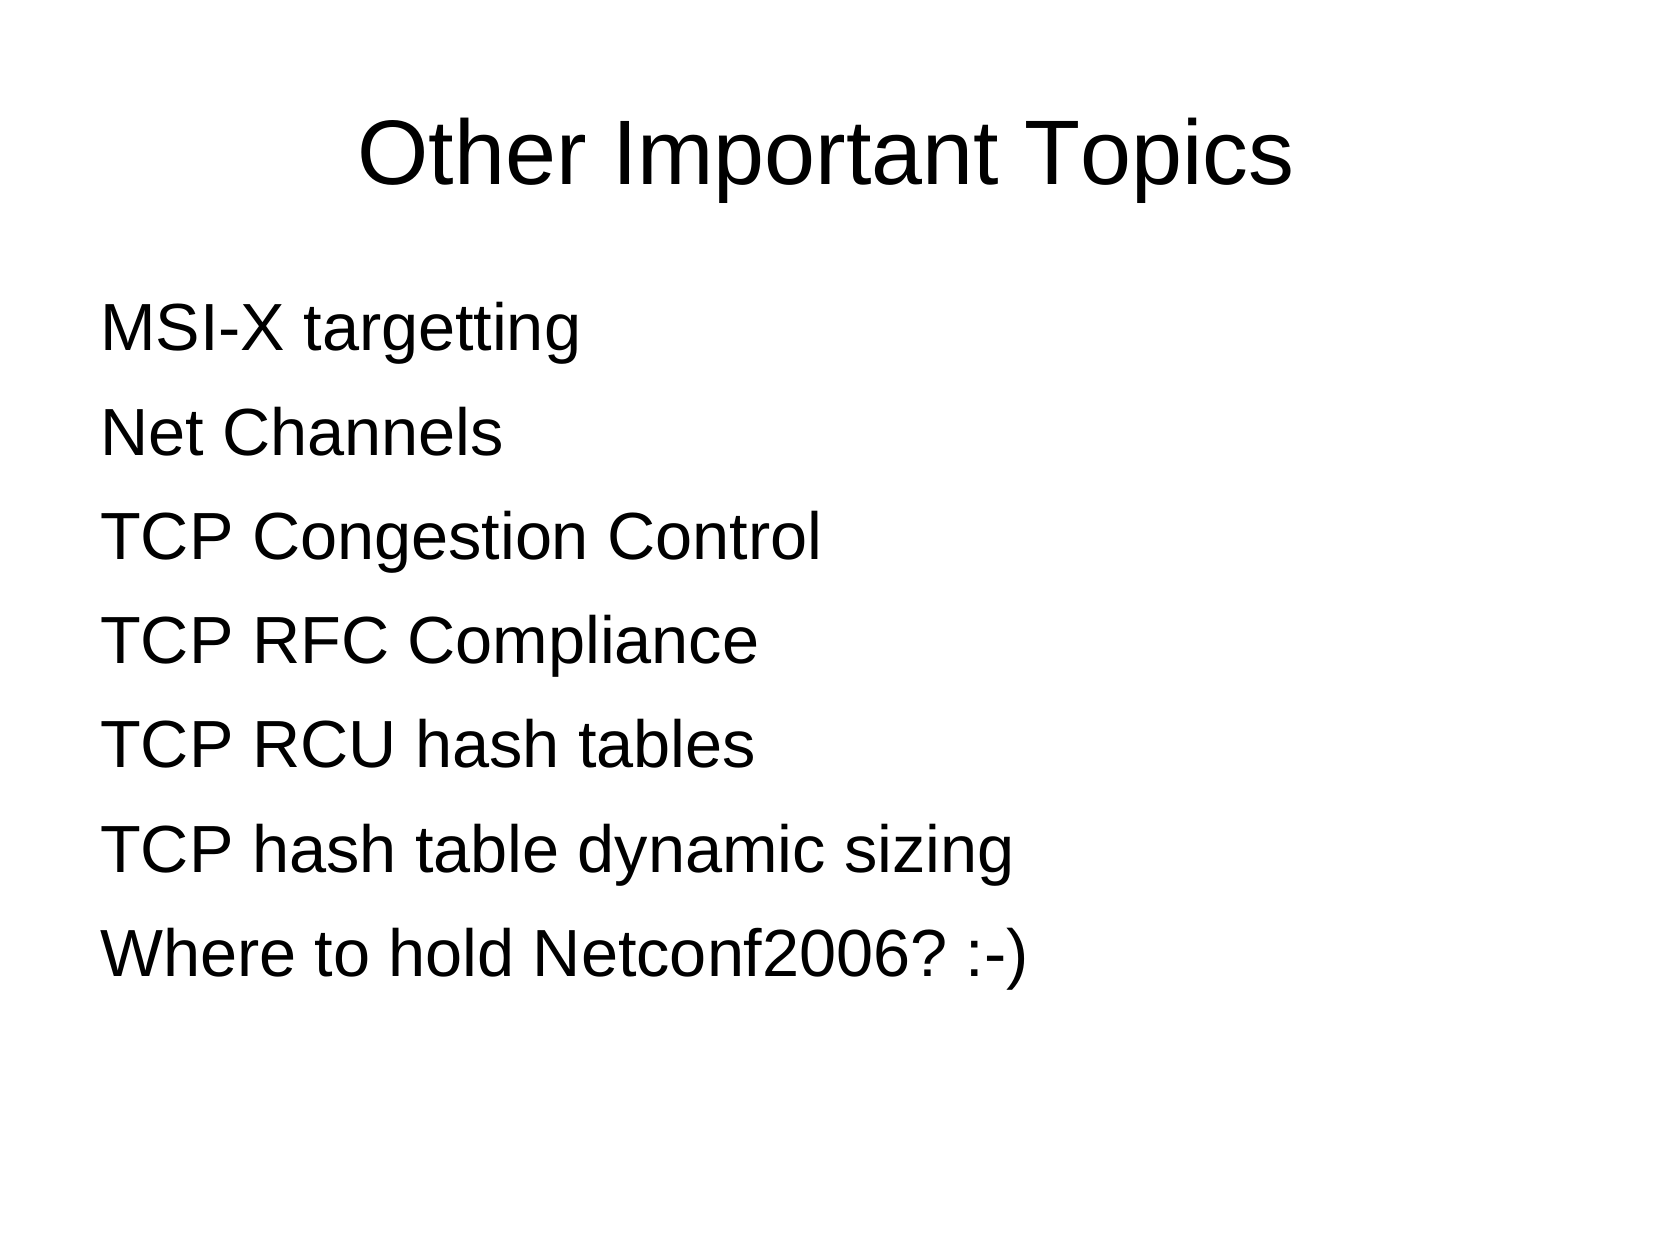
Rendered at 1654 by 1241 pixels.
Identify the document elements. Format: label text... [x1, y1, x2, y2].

title Other Important Topics [82, 49, 1571, 257]
list MSI-X targetting Net Channels TCP Congestion Control TCP RFC Compliance TCP RCU hash tables TCP hash table dynamic sizing Where to hold Netconf2006? :-) [82, 290, 1571, 1109]
